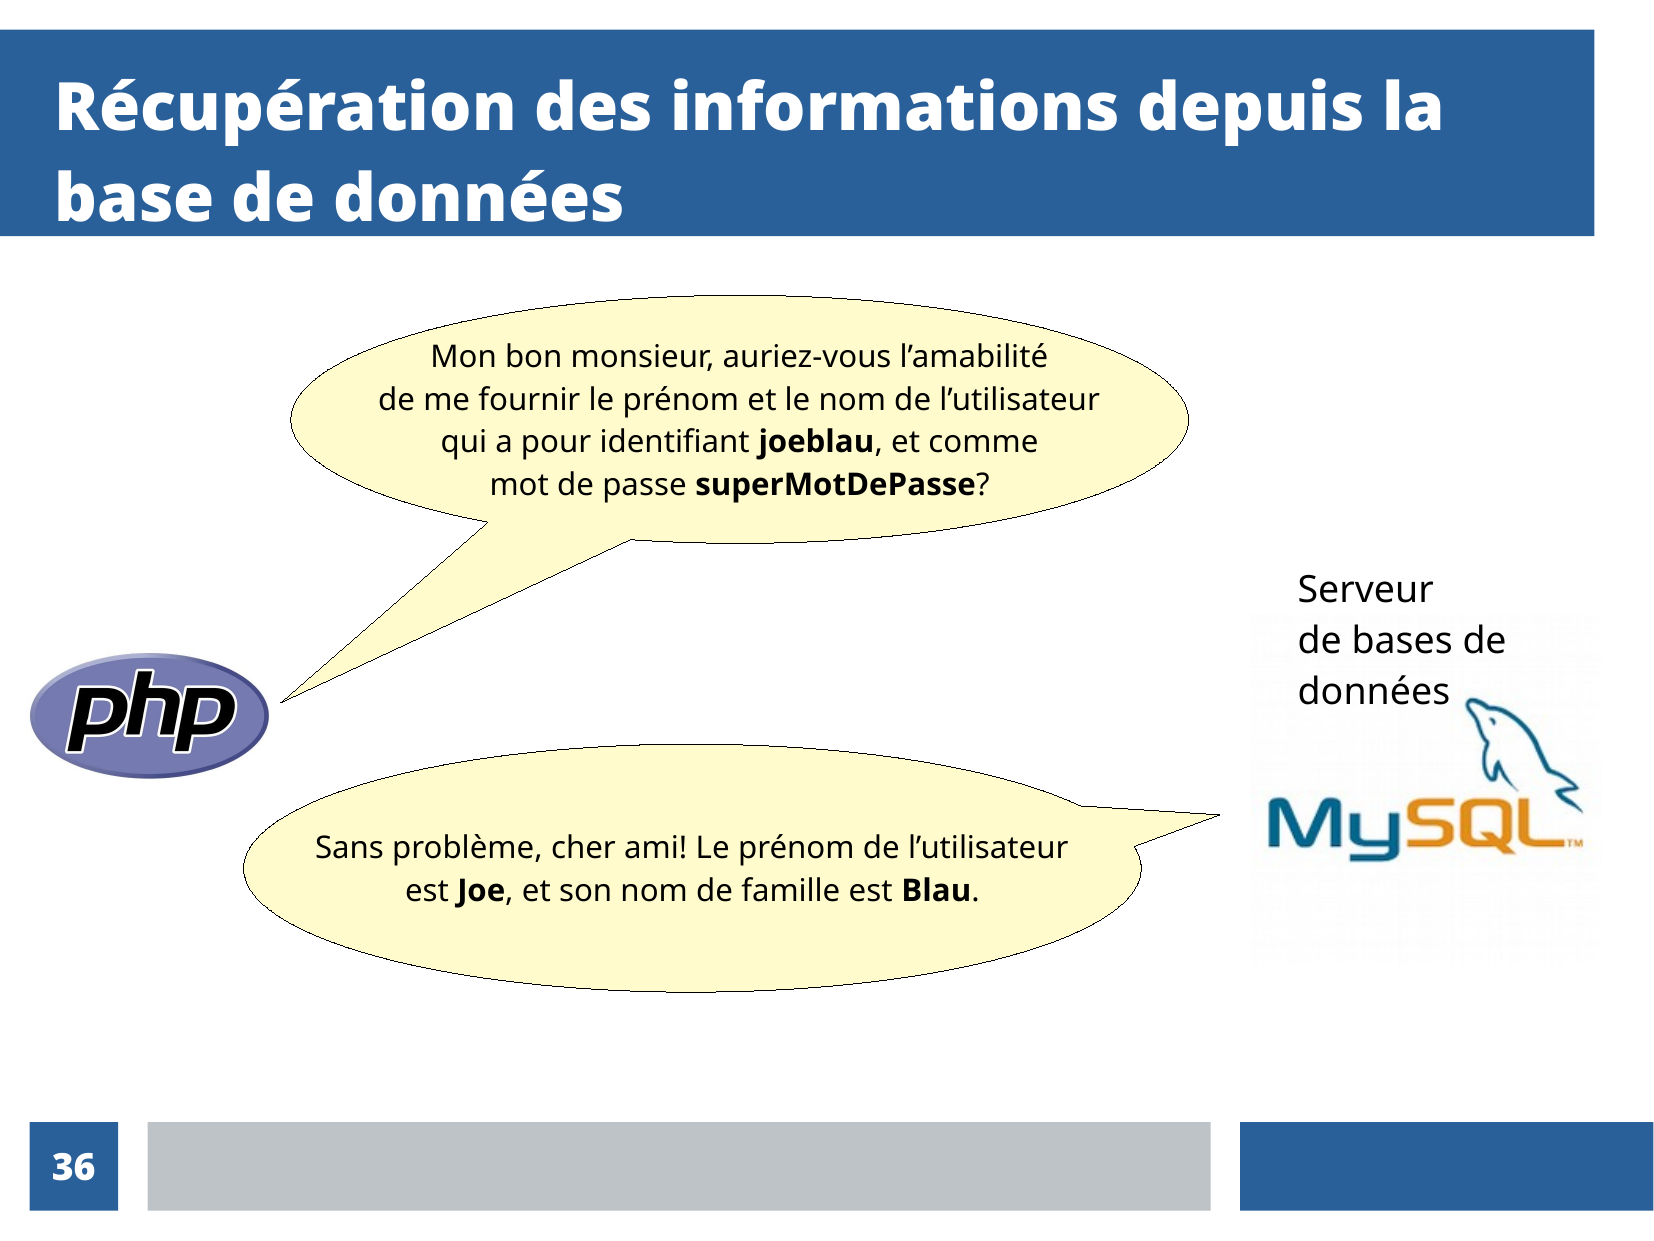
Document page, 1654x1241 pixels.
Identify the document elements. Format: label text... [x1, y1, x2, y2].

picture [26, 649, 272, 782]
text_box Serveur de bases de données [1282, 555, 1588, 745]
picture [1250, 614, 1602, 966]
title Récupération des informations depuis la base de données [54, 59, 1591, 207]
text_box Sans problème, cher ami! Le prénom de l’utilisateur est Joe, et son nom de famille est Blau. [243, 744, 1220, 993]
text_box Mon bon monsieur, auriez-vous l’amabilité de me fournir le prénom et le nom de l’utilisateur qui a pour identifiant joeblau, et comme mot de passe superMotDePasse? [280, 295, 1189, 703]
